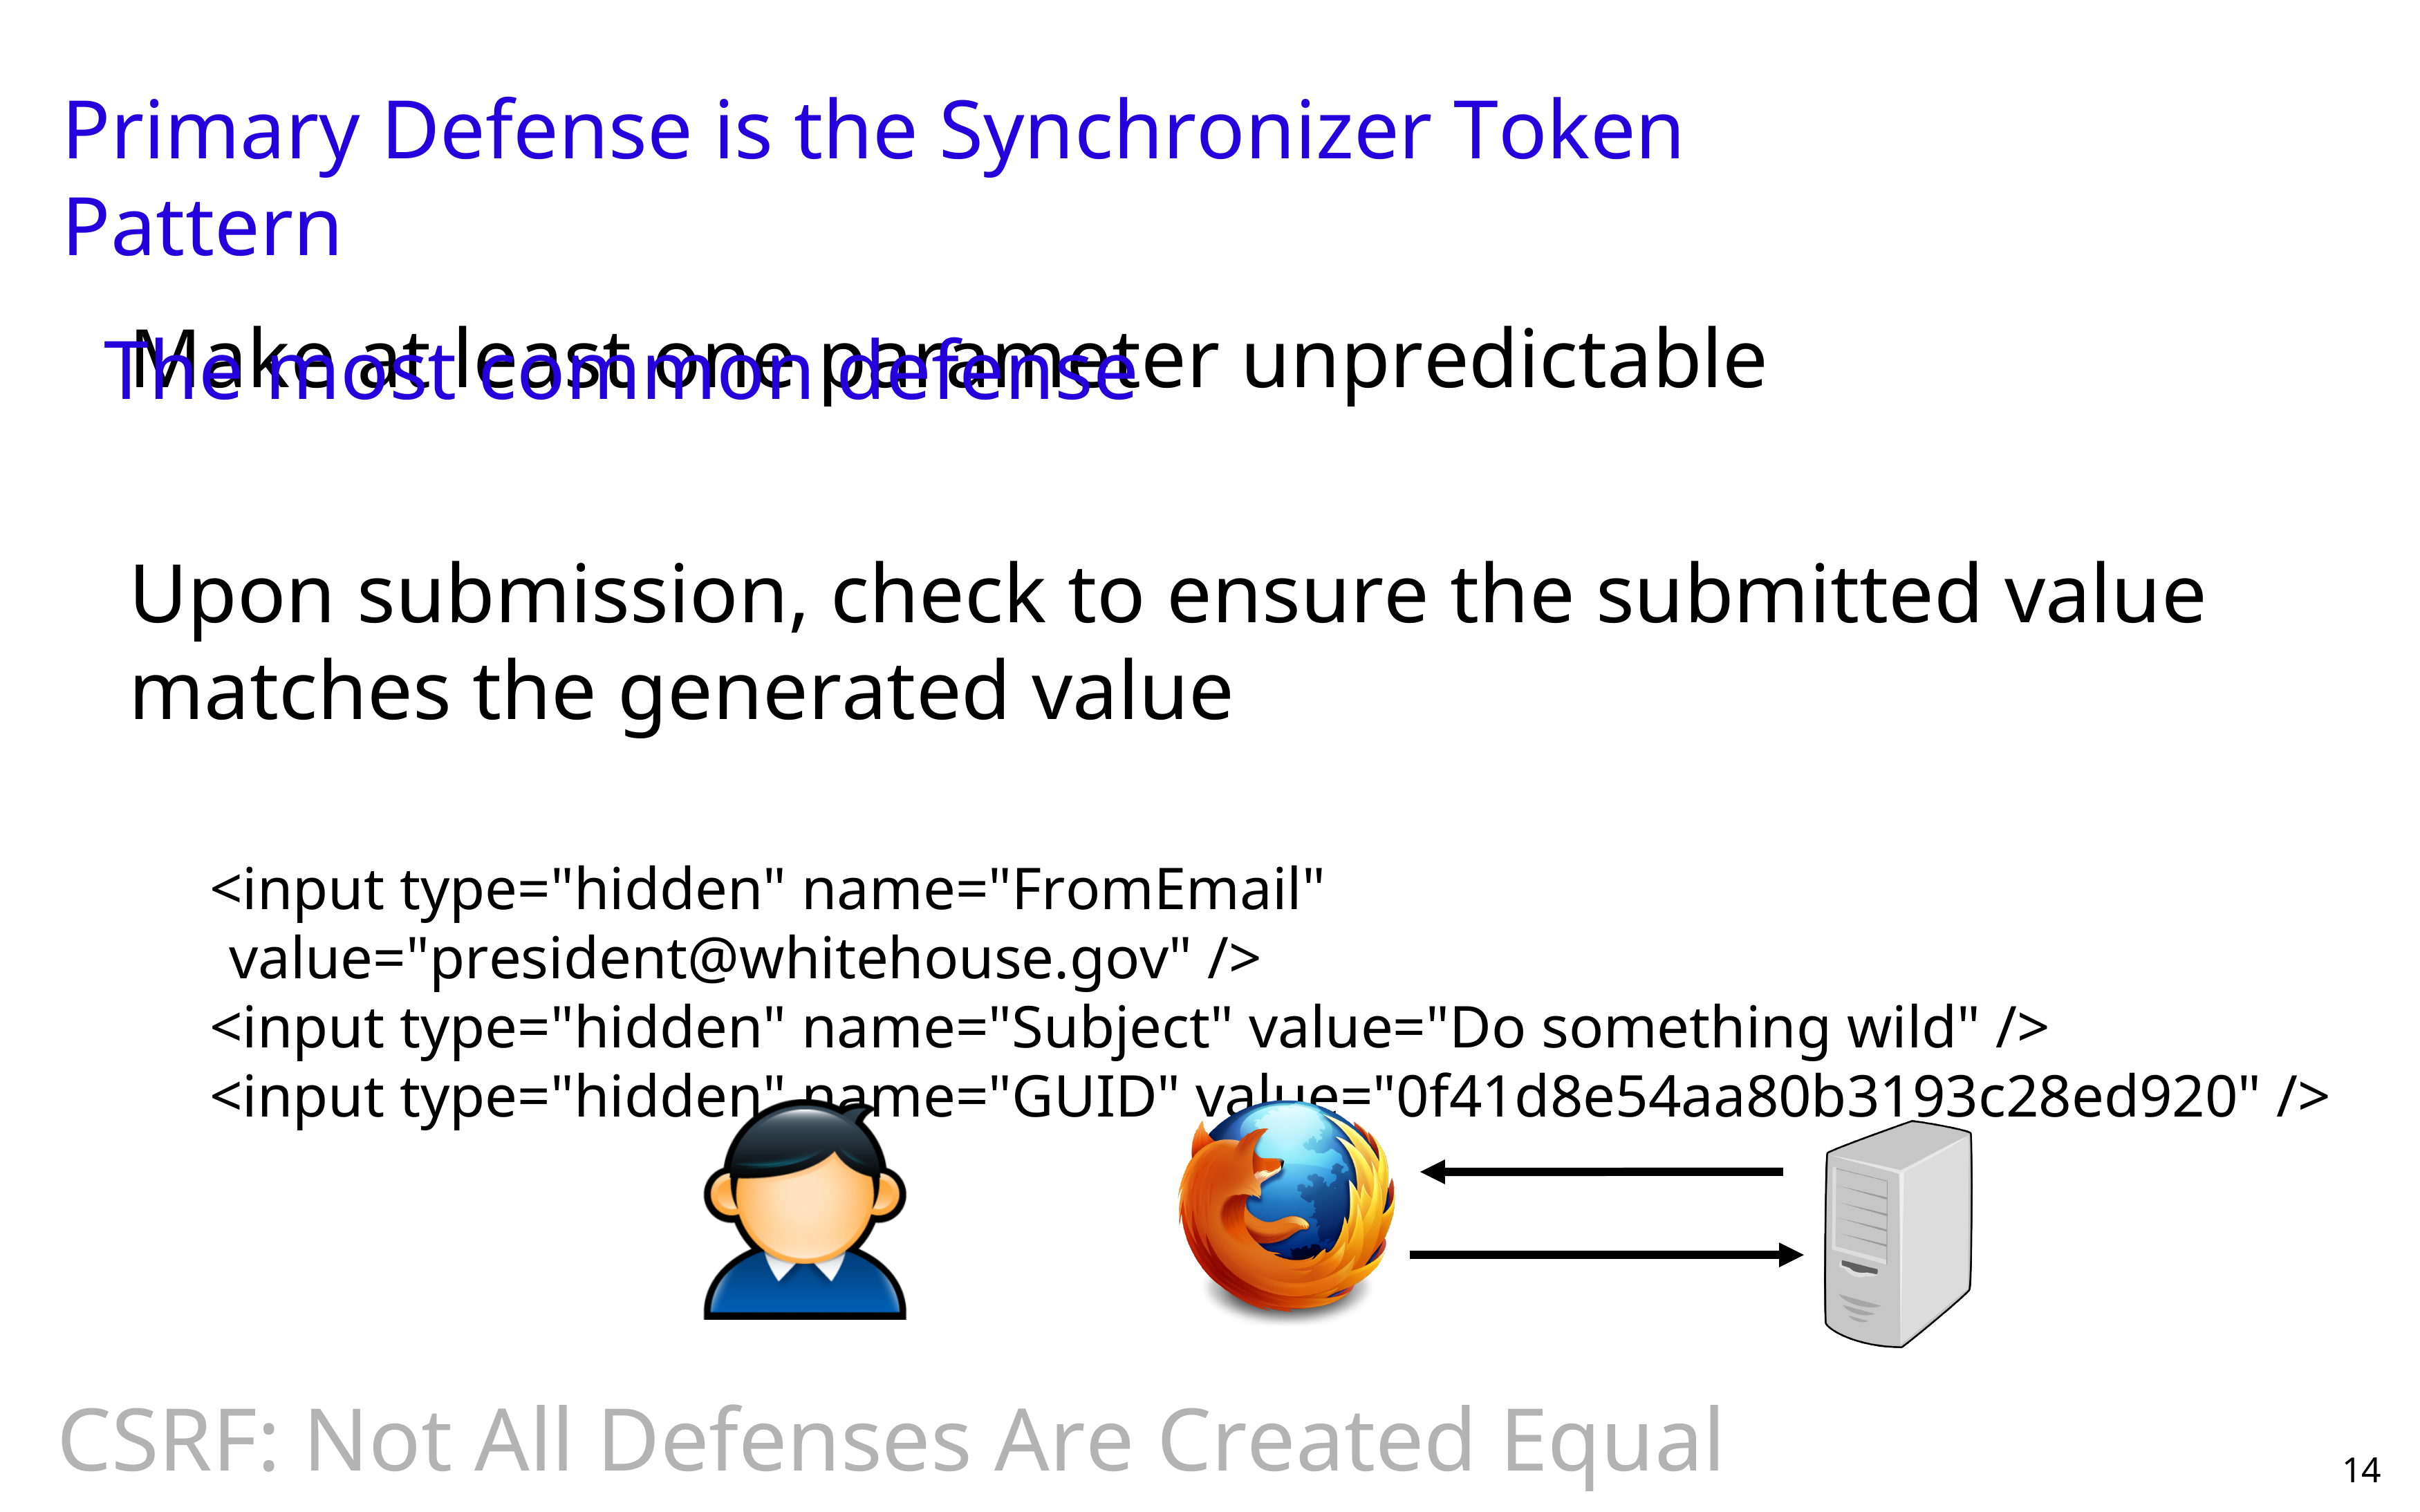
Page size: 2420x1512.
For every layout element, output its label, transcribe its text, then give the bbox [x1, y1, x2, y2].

text_box Make at least one parameter unpredictable Upon submission, check to ensure the submitted value matches the generated value <input type="hidden" name="FromEmail" value="president@whitehouse.gov" /> <input type="hidden" name="Subject" value="Do something wild" /> <input type="hidden" name="GUID" value="0f41d8e54aa80b3193c28ed920" /> [123, 301, 2345, 810]
picture [1172, 1099, 1401, 1328]
text_box Primary Defense is the Synchronizer Token Pattern The most common defense [52, 73, 1919, 324]
picture [1824, 1120, 1973, 1349]
picture [695, 1099, 915, 1320]
text_box <number> [2334, 1443, 2390, 1497]
